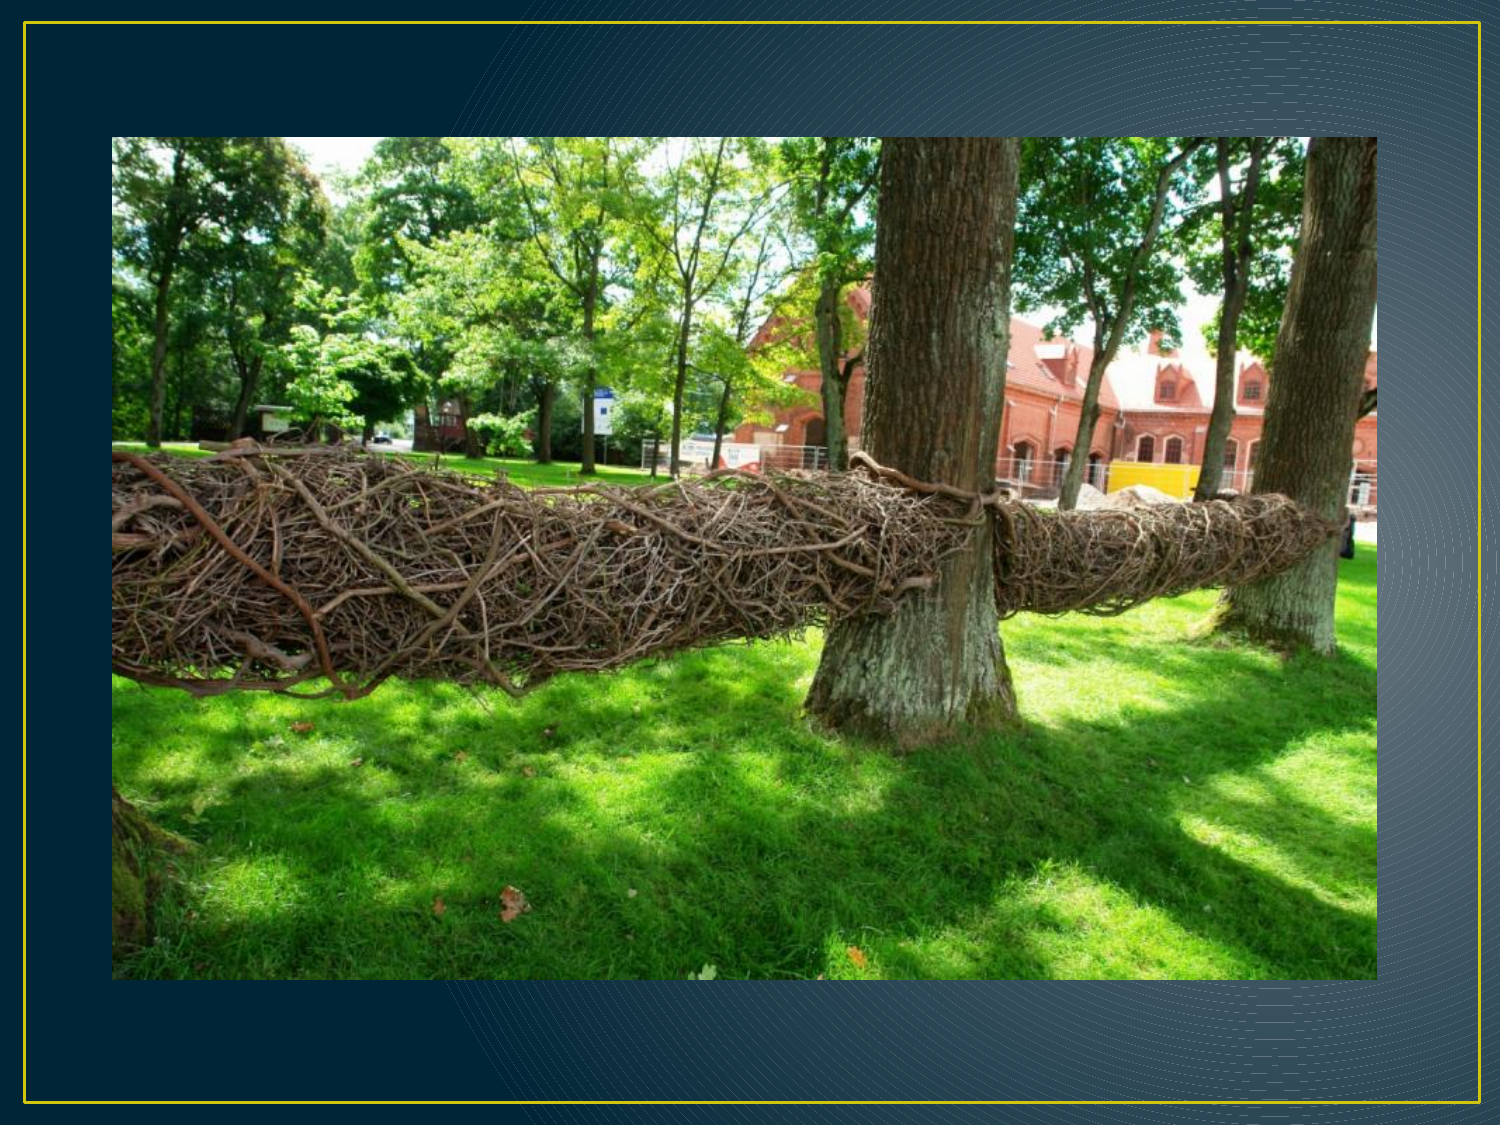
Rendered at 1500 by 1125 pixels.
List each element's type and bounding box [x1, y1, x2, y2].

picture [113, 137, 1377, 980]
